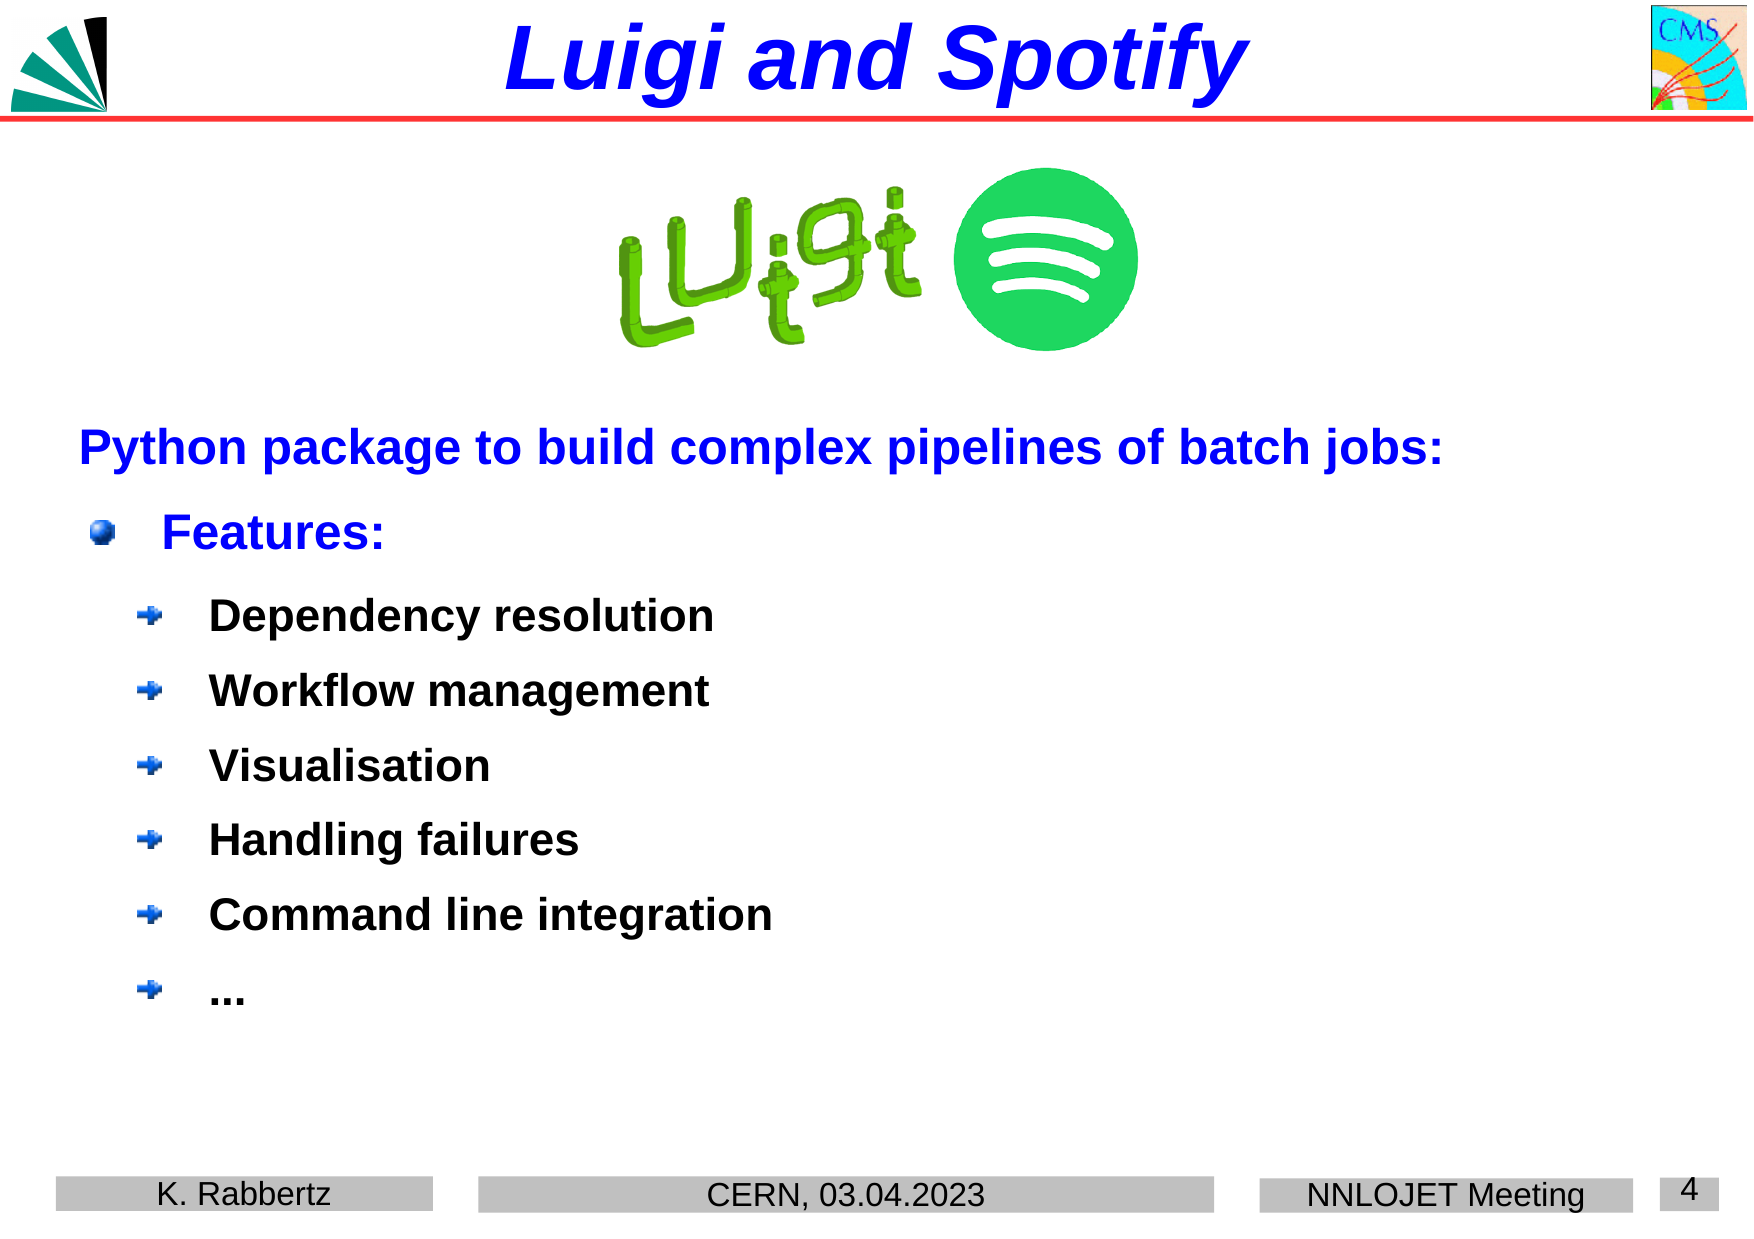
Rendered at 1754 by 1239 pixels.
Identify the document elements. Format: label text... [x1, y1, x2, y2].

picture [952, 166, 1139, 352]
picture [1651, 5, 1747, 110]
title Luigi and Spotify [124, 0, 1630, 116]
picture [615, 184, 923, 349]
picture [11, 17, 107, 113]
list Python package to build complex pipelines of batch jobs: Features: Dependency resolution Workflow management Visualisation Handling failures Command line integration ... [78, 419, 1665, 1016]
